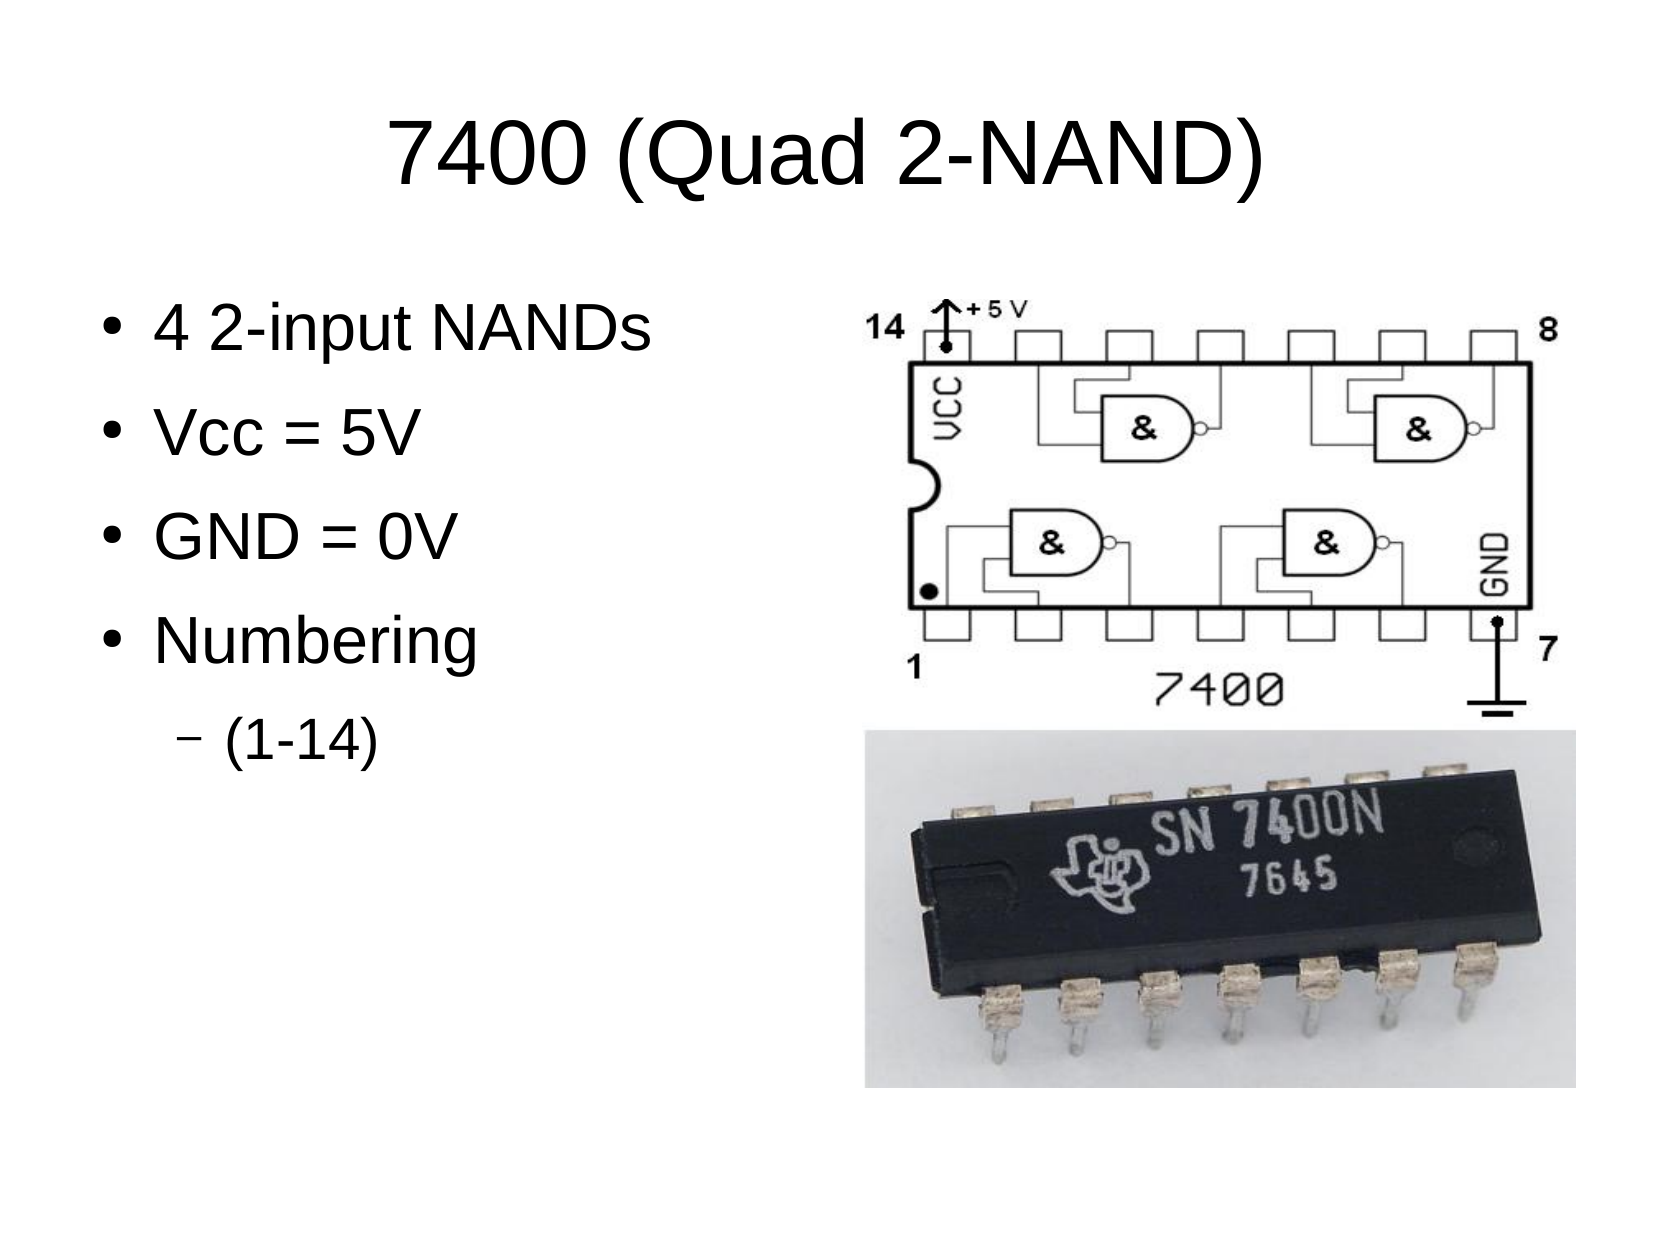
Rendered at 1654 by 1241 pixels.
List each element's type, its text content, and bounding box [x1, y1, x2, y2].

title 7400 (Quad 2-NAND) [82, 56, 1571, 250]
list 4 2-input NANDs Vcc = 5V GND = 0V Numbering (1-14) [82, 290, 1571, 1094]
picture [862, 299, 1576, 1088]
